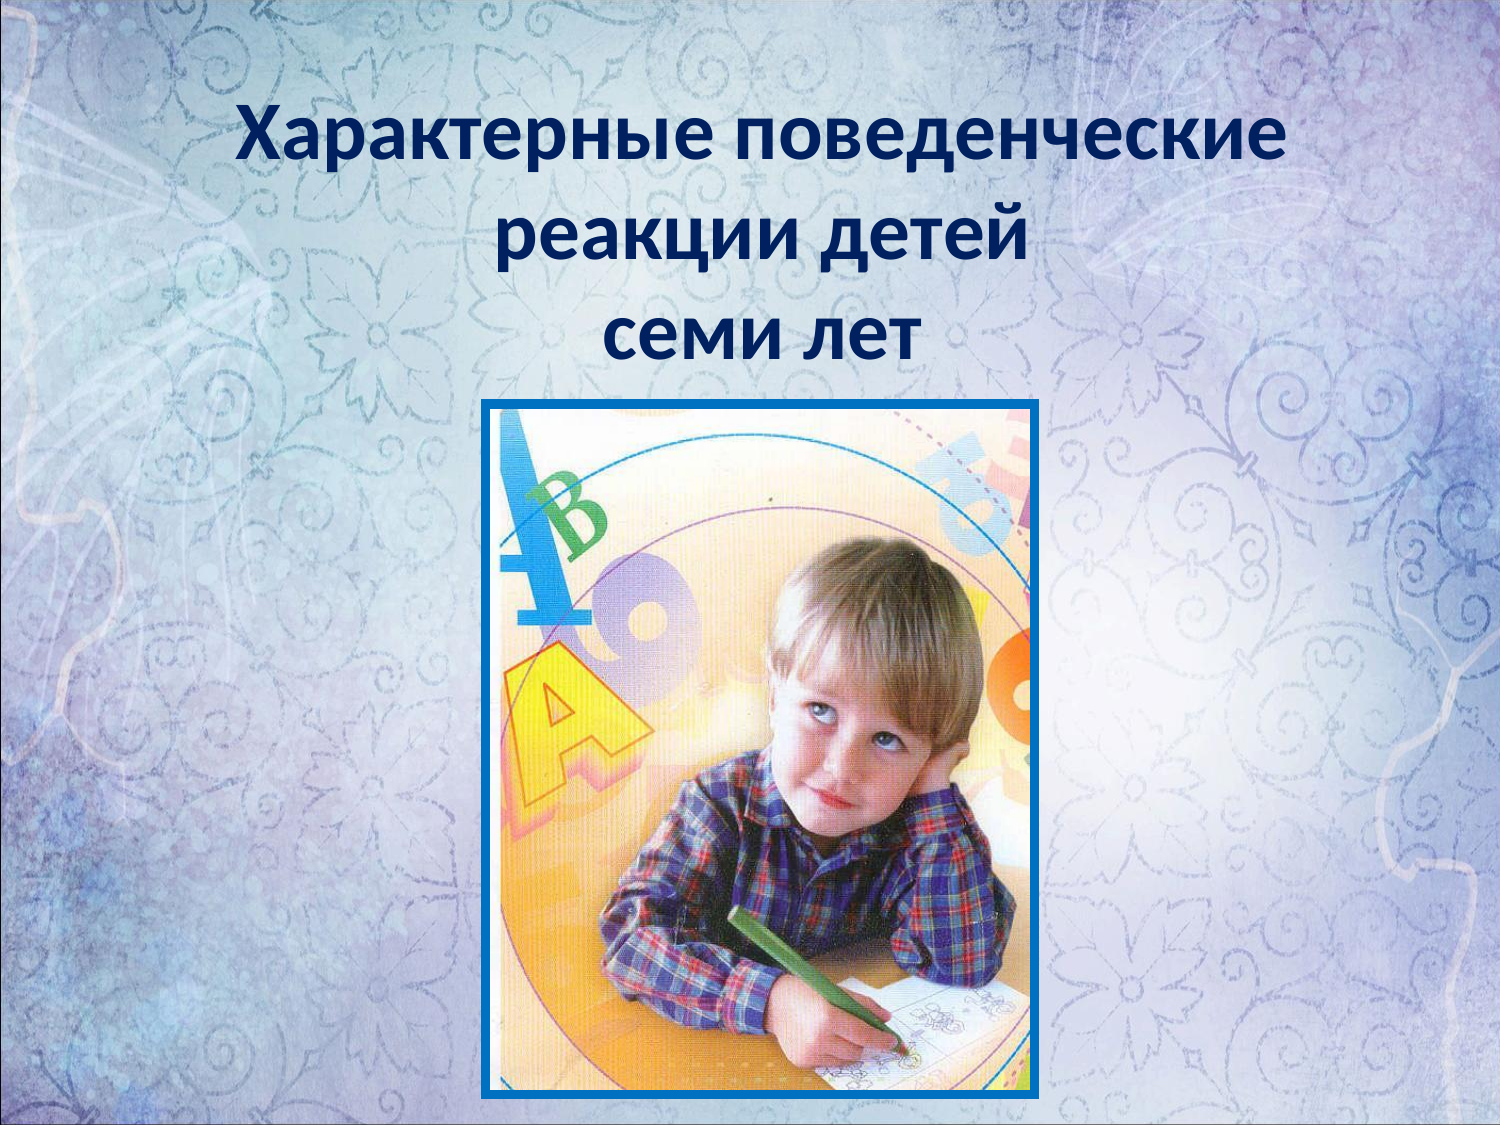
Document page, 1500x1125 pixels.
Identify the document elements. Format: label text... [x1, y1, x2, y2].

title Характерные поведенческие реакции детей семи лет [75, 42, 1451, 409]
picture [0, 0, 1500, 1125]
